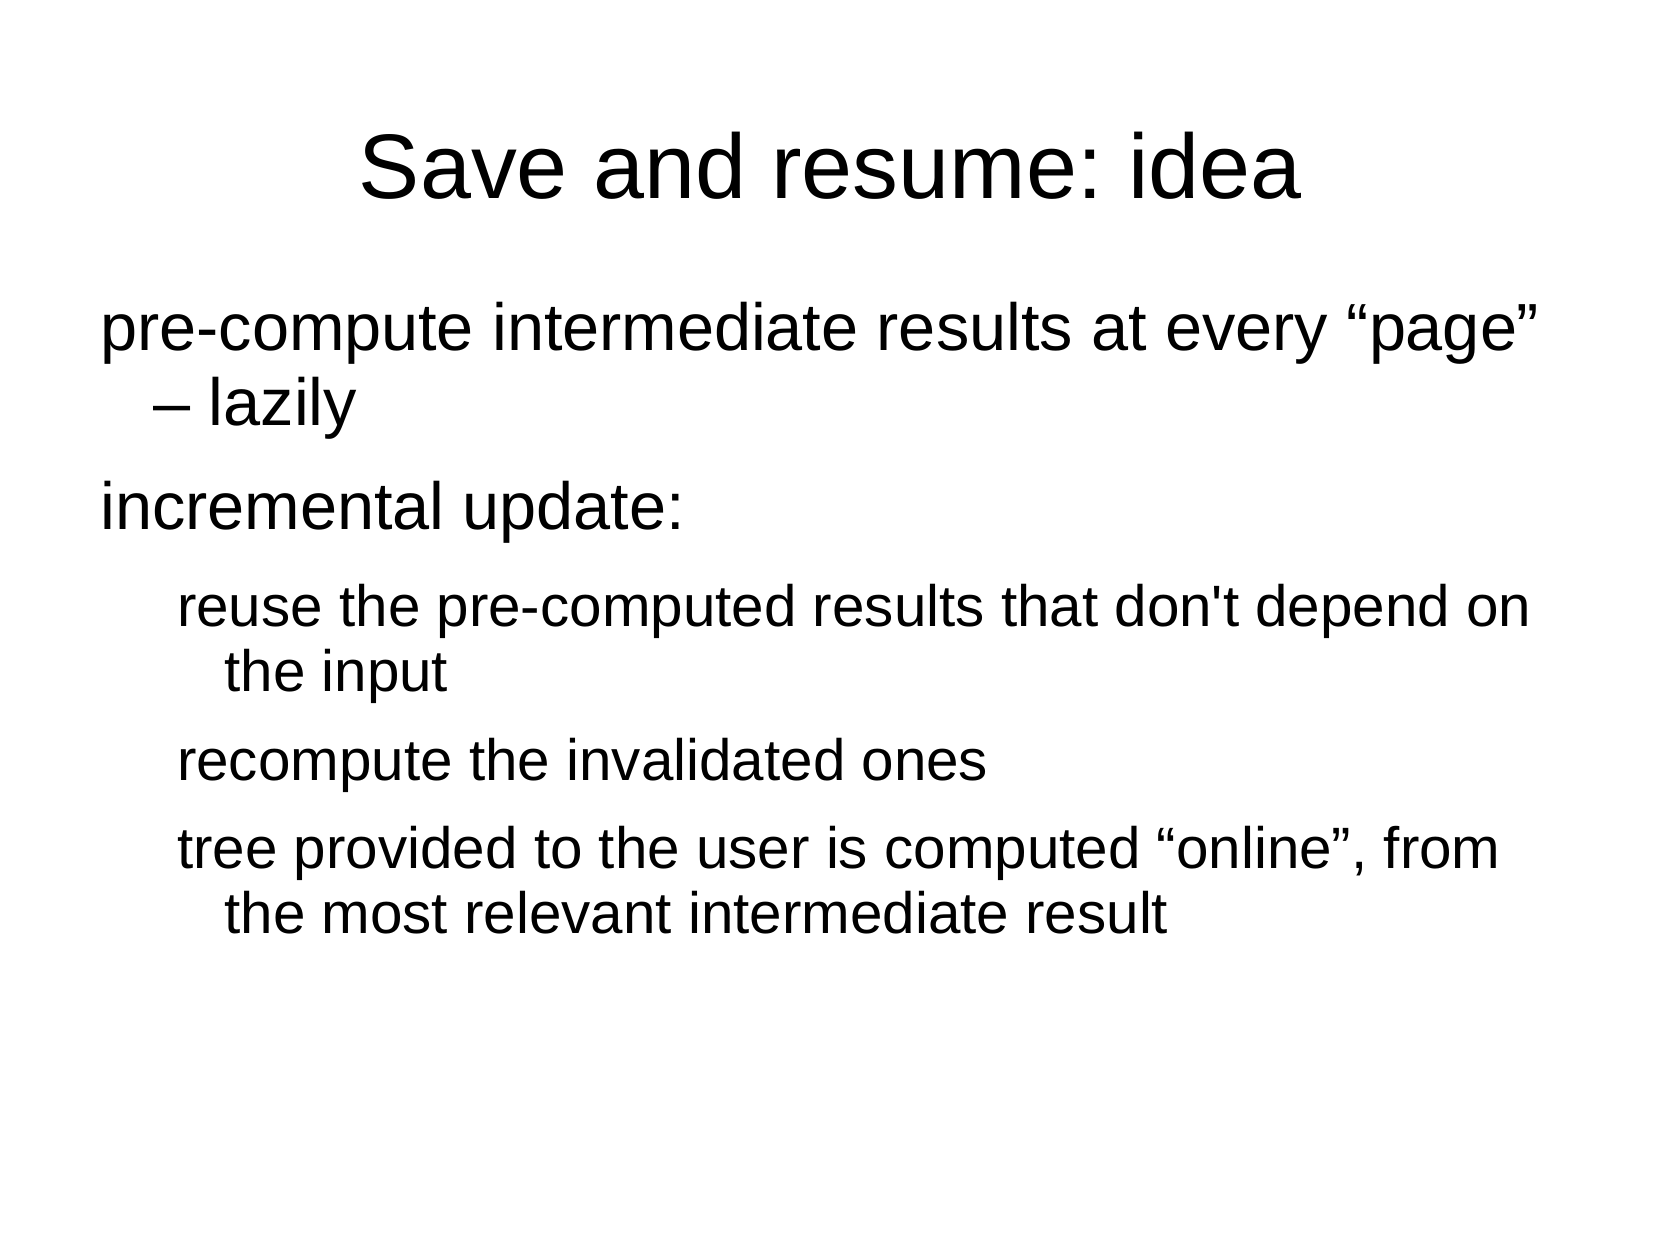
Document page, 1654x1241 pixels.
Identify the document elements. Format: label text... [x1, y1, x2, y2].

list pre-compute intermediate results at every “page” – lazily incremental update: reuse the pre-computed results that don't depend on the input recompute the invalidated ones tree provided to the user is computed “online”, from the most relevant intermediate result [82, 290, 1571, 1094]
title Save and resume: idea [86, 70, 1576, 263]
